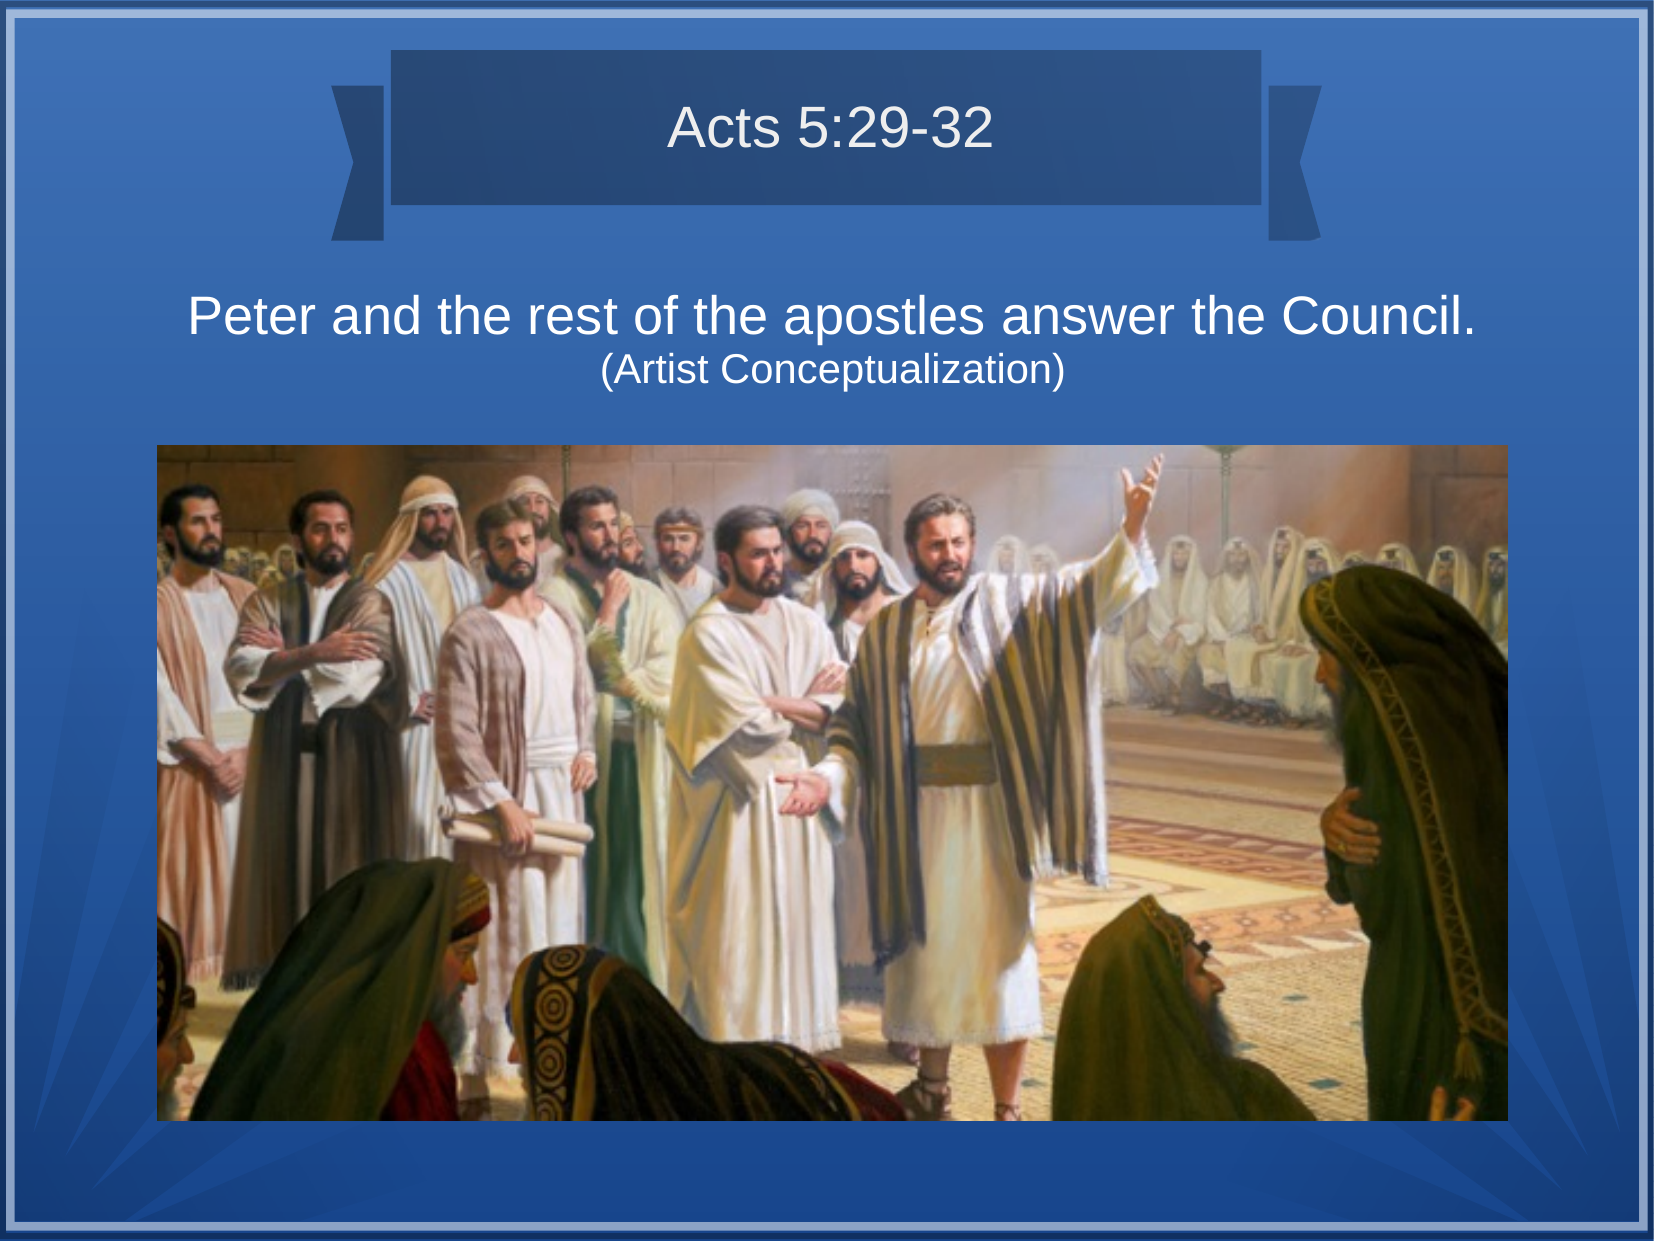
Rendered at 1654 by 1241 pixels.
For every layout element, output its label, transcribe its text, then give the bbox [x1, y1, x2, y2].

picture [157, 445, 1508, 1121]
text_box Acts 5:29-32 [576, 73, 1087, 182]
text_box [122, 436, 1560, 1191]
text_box Peter and the rest of the apostles answer the Council. (Artist Conceptualization) [75, 278, 1592, 436]
